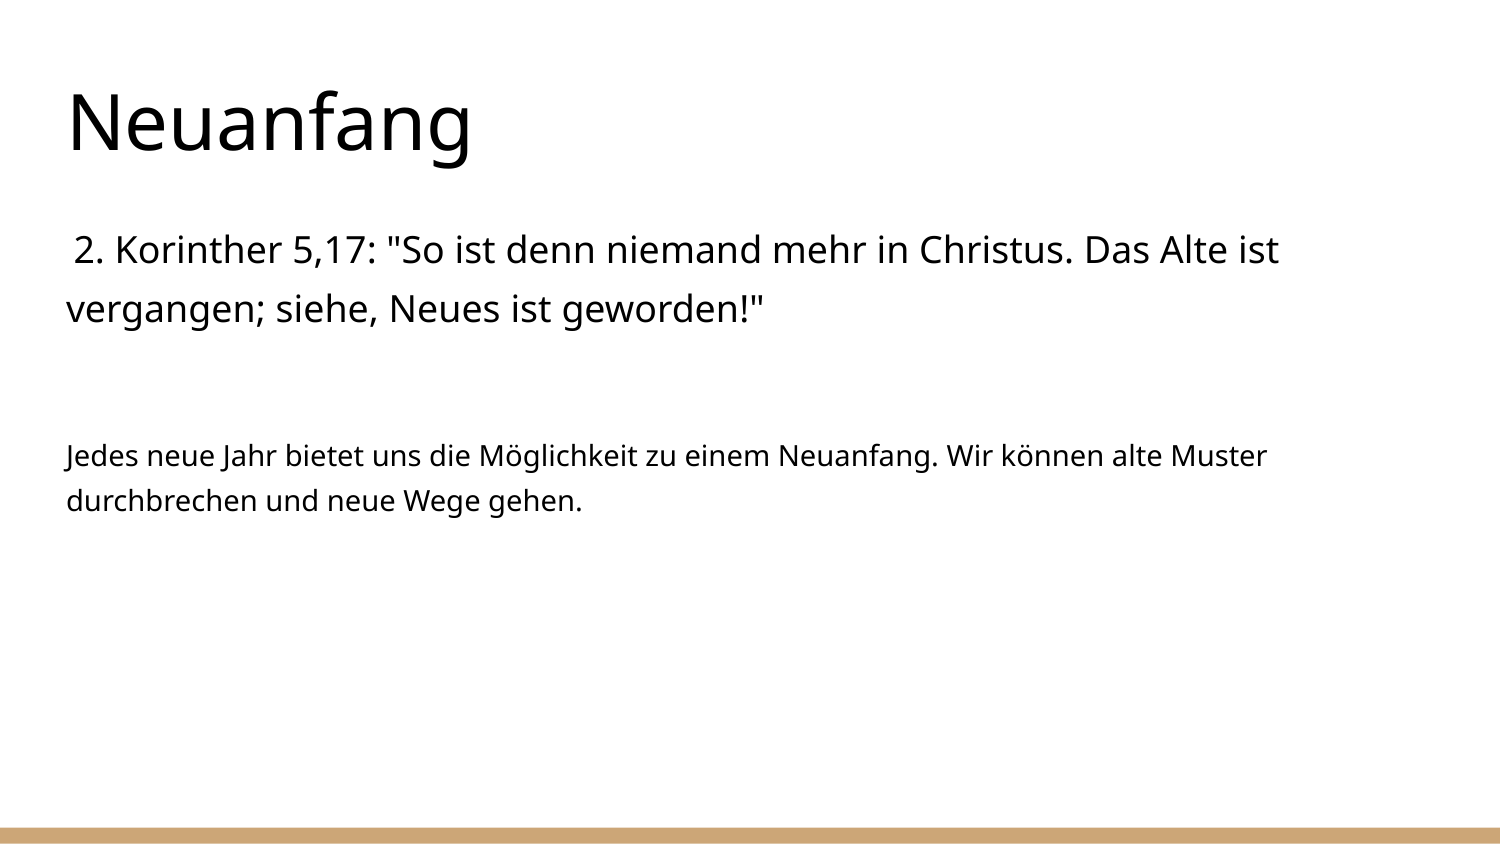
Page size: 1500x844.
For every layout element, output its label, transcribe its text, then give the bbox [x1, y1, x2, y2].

list 2. Korinther 5,17: "So ist denn niemand mehr in Christus. Das Alte ist vergangen; siehe, Neues ist geworden!" Jedes neue Jahr bietet uns die Möglichkeit zu einem Neuanfang. Wir können alte Muster durchbrechen und neue Wege gehen. [51, 200, 1449, 752]
title Neuanfang [51, 51, 1449, 189]
